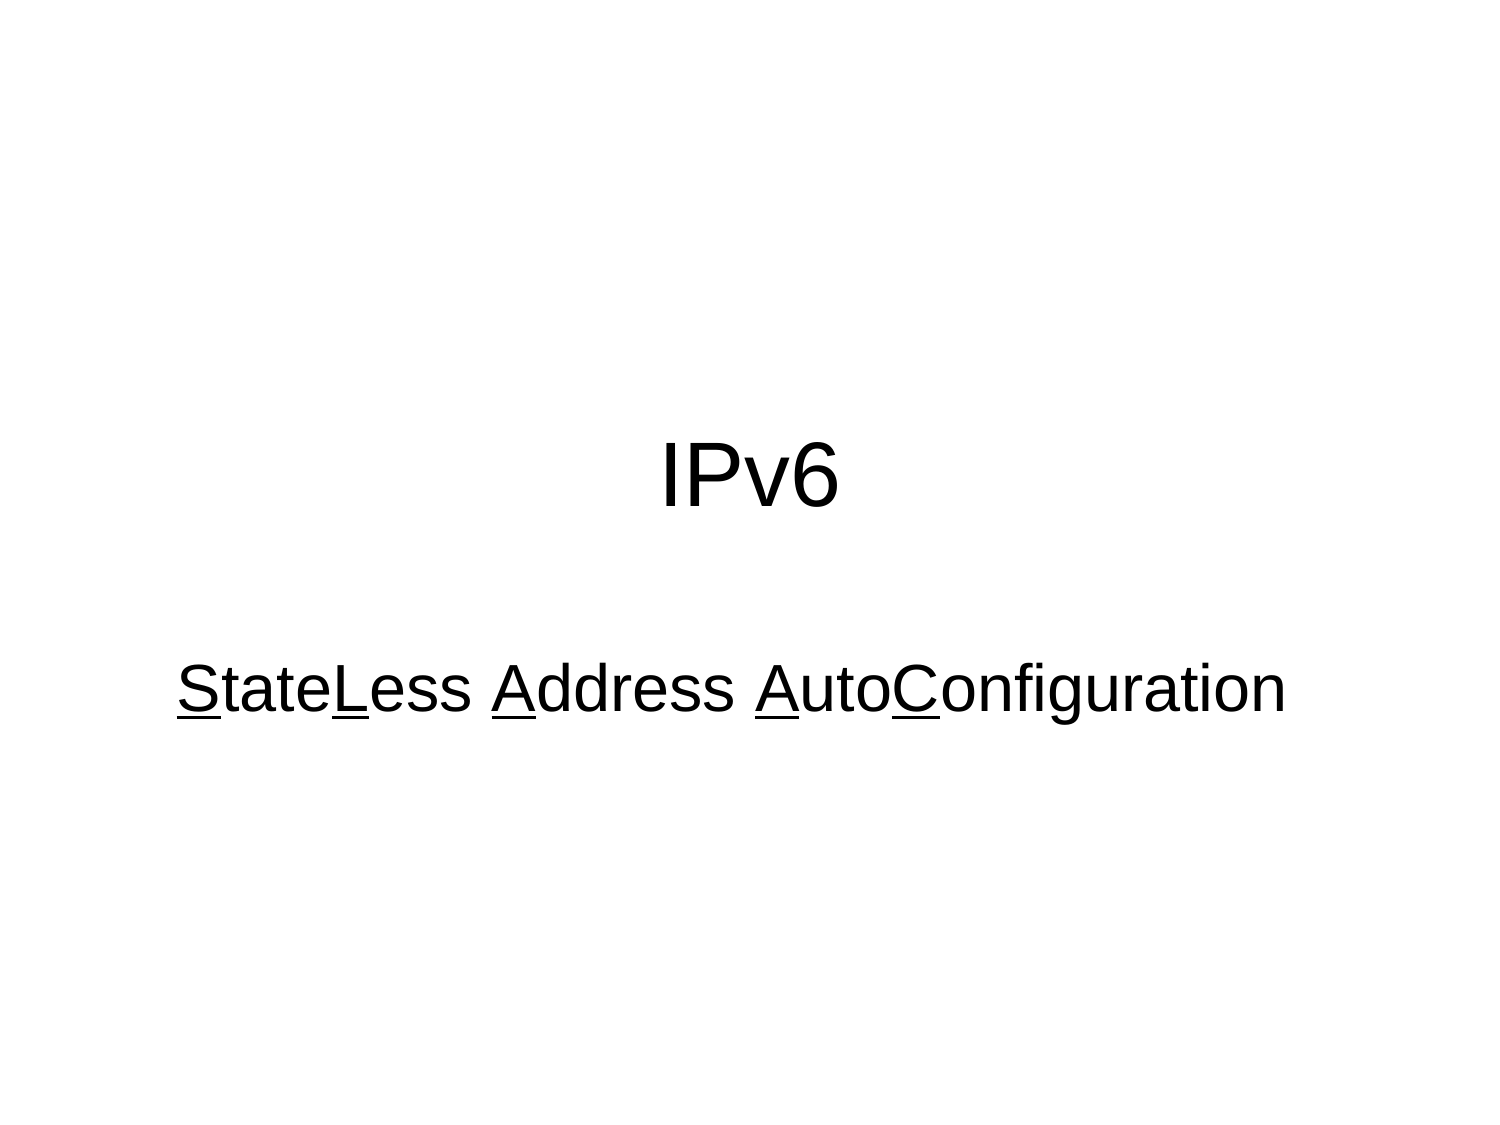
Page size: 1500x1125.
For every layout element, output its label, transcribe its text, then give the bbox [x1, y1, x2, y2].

subtitle StateLess Address AutoConfiguration [123, 637, 1341, 764]
title IPv6 [112, 349, 1388, 591]
